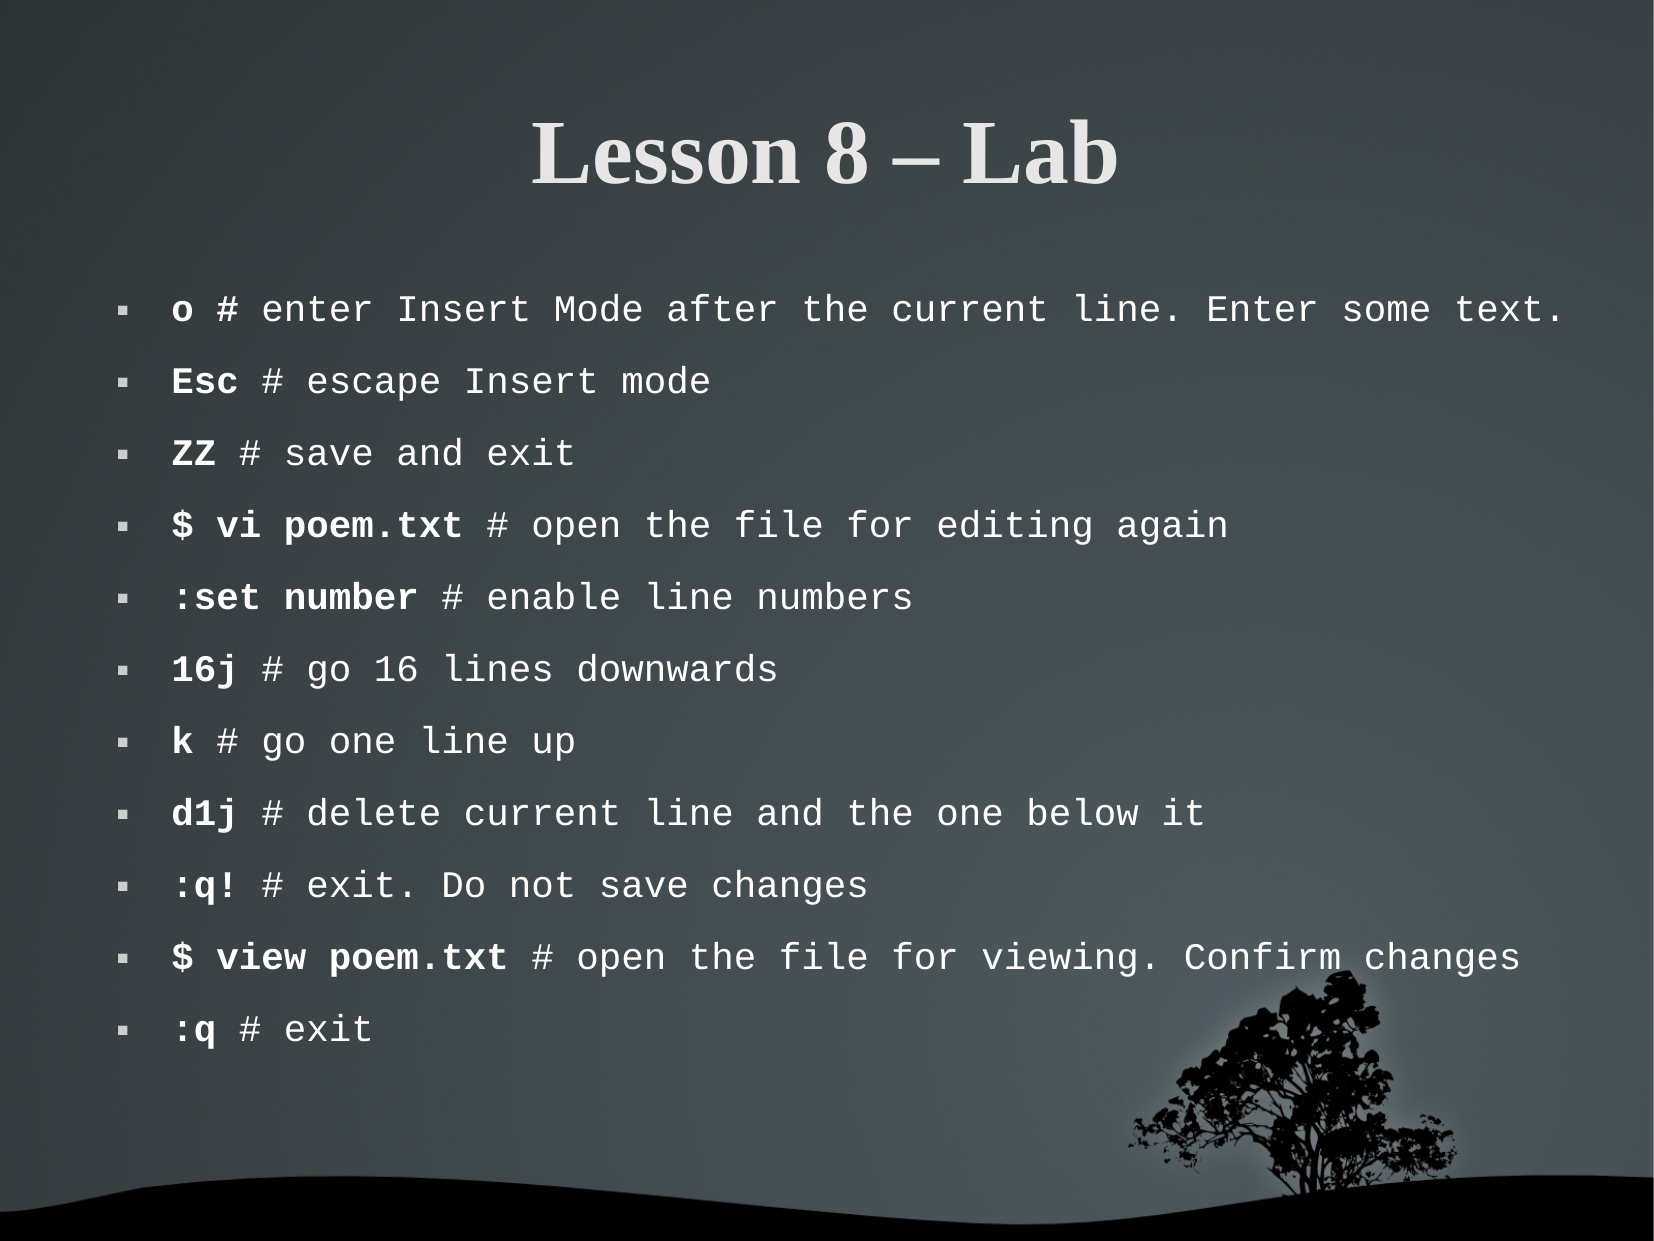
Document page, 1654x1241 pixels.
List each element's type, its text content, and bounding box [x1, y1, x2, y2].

title Lesson 8 – Lab [82, 49, 1571, 257]
picture [0, 0, 1654, 1241]
list o # enter Insert Mode after the current line. Enter some text. Esc # escape Insert mode ZZ # save and exit $ vi poem.txt # open the file for editing again :set number # enable line numbers 16j # go 16 lines downwards k # go one line up d1j # delete current line and the one below it :q! # exit. Do not save changes $ view poem.txt # open the file for viewing. Confirm changes :q # exit [82, 290, 1571, 1109]
